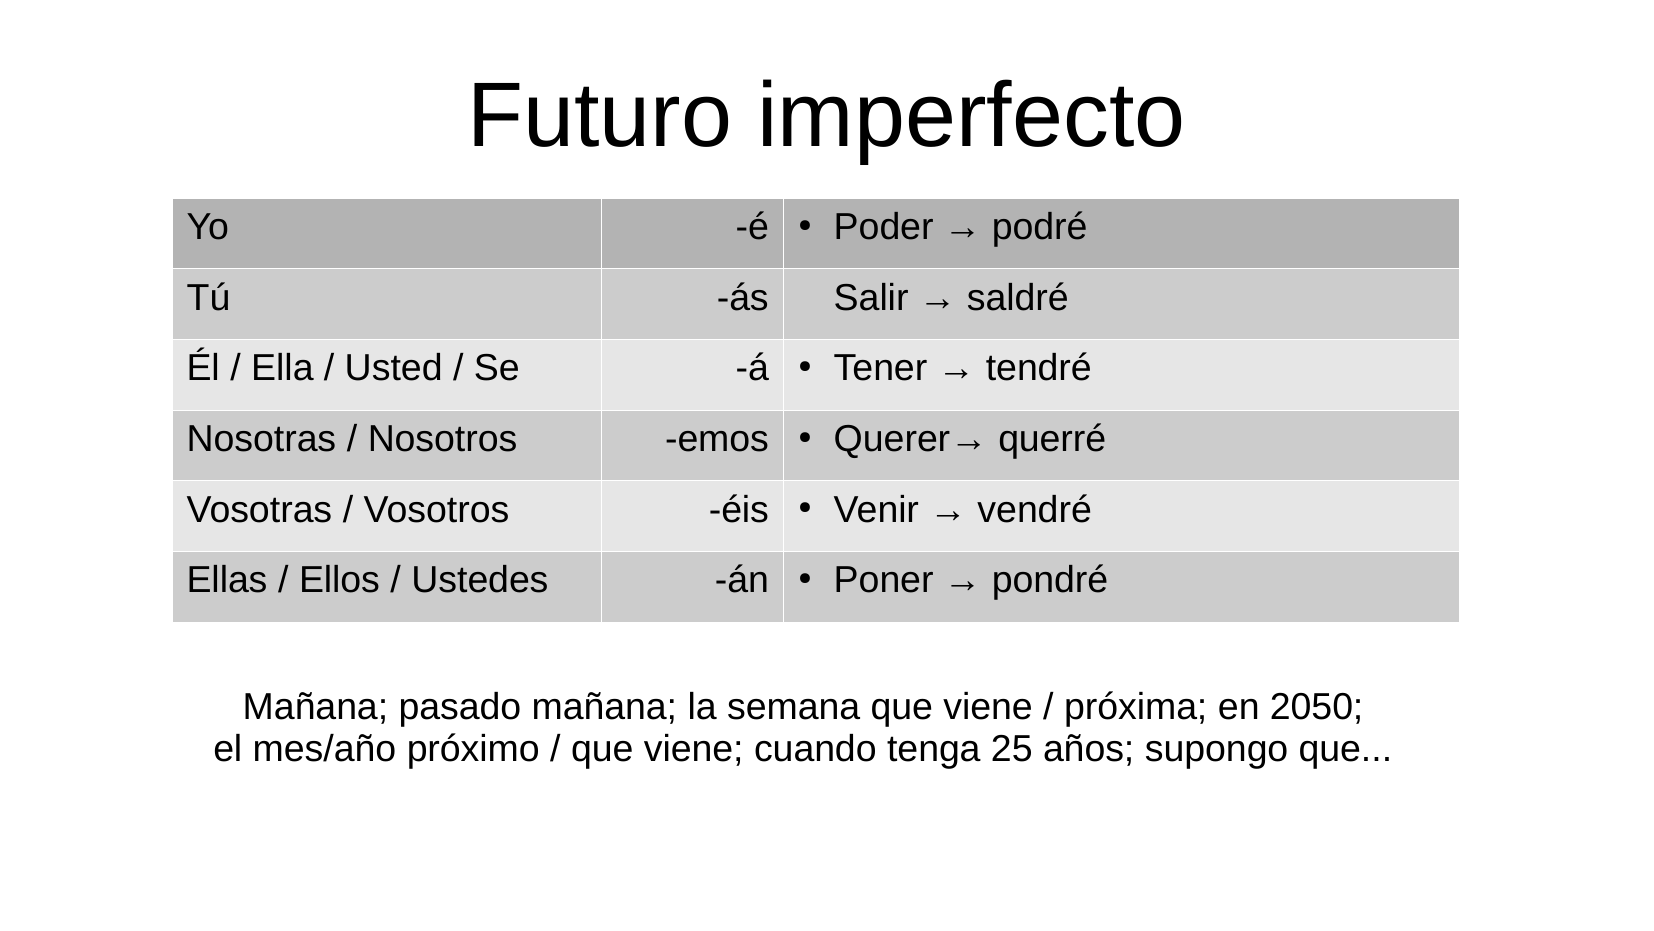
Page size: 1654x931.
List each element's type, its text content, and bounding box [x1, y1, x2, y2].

table_cell -án [602, 552, 783, 622]
table_cell Tener → tendré [784, 340, 1459, 410]
table_cell Salir → saldré [784, 269, 1459, 339]
table_cell -éis [602, 481, 783, 551]
table_header Yo [173, 199, 601, 268]
table_cell Poner → pondré [784, 552, 1459, 622]
title Mañana; pasado mañana; la semana que viene / próxima; en 2050; el mes/año próximo / que viene; cuando tenga 25 años; supongo que... [59, 649, 1548, 805]
table_cell Él / Ella / Usted / Se [173, 340, 601, 410]
table_cell Venir → vendré [784, 481, 1459, 551]
table_header -é [602, 199, 783, 268]
table_cell -ás [602, 269, 783, 339]
table_cell Ellas / Ellos / Ustedes [173, 552, 601, 622]
table_cell -emos [602, 411, 783, 480]
table_cell Vosotras / Vosotros [173, 481, 601, 551]
table_cell Querer→ querré [784, 411, 1459, 480]
table_cell -á [602, 340, 783, 410]
table_cell Tú [173, 269, 601, 339]
table_cell Nosotras / Nosotros [173, 411, 601, 480]
table_header Poder → podré [784, 199, 1459, 268]
title Futuro imperfecto [82, 37, 1571, 193]
